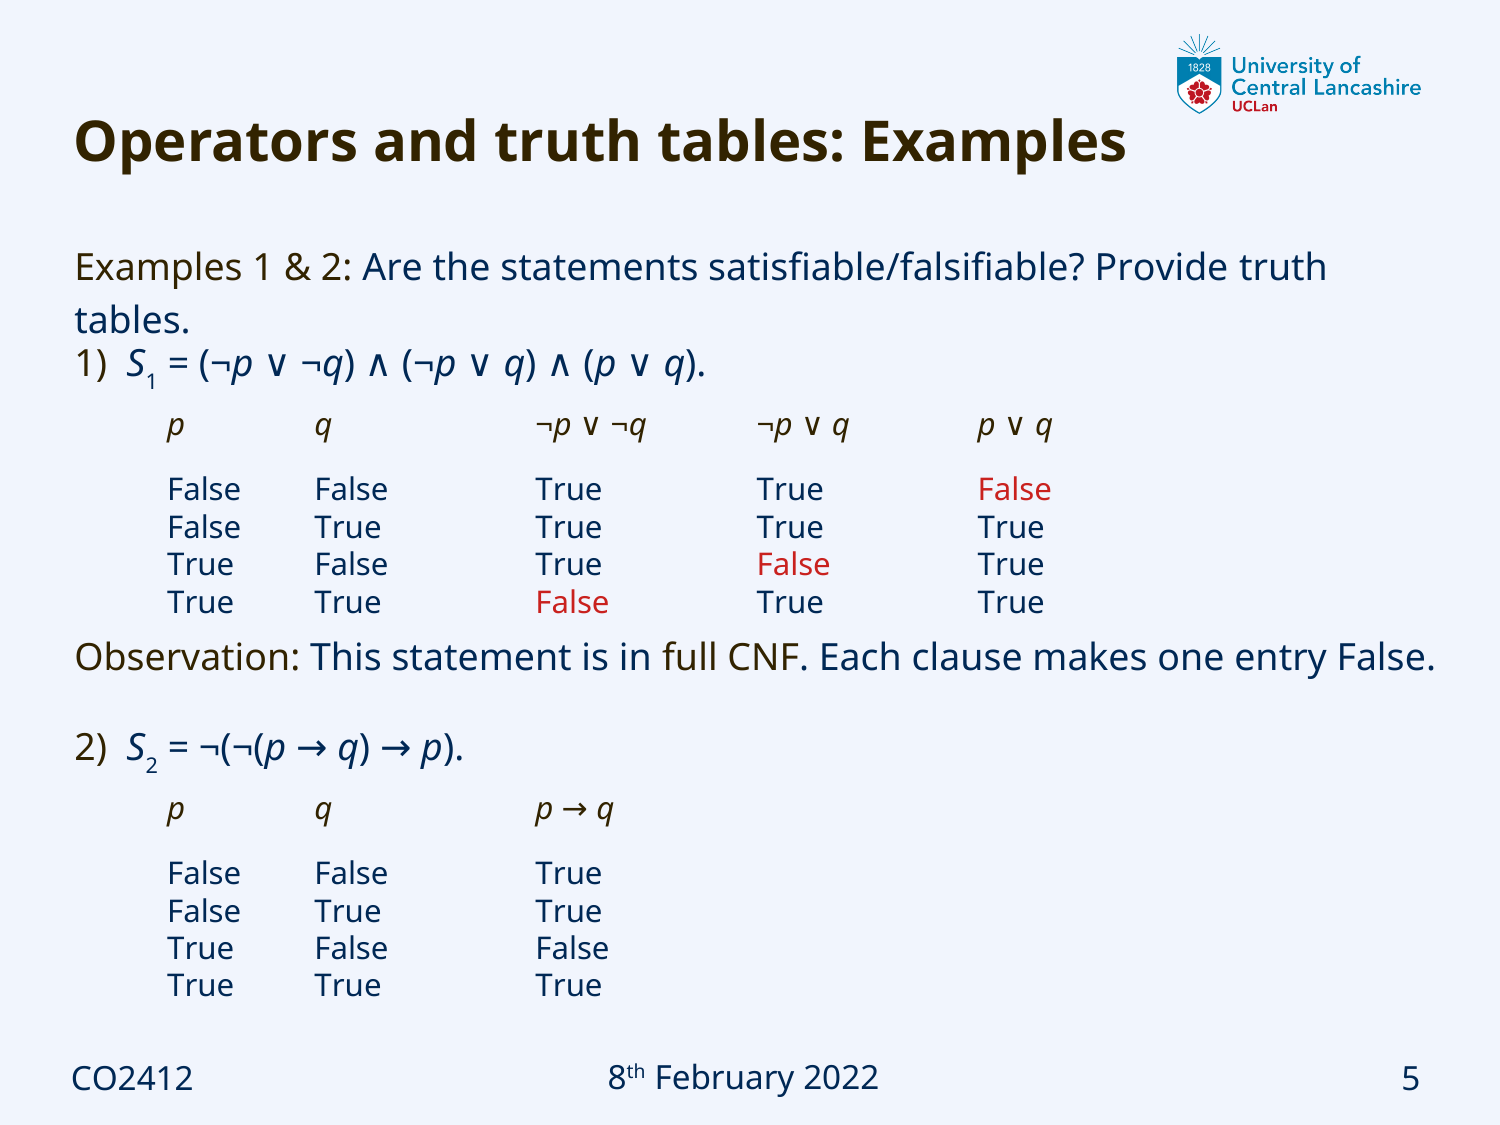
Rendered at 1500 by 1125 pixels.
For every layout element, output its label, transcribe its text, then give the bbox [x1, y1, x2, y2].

text_box p q ¬p ∨ ¬q ¬p ∨ q p ∨ q False False True True False False True True True True True False True False True True True False True True [152, 397, 1393, 618]
text_box 1) S1 = (¬p ∨ ¬q) ∧ (¬p ∨ q) ∧ (p ∨ q). [59, 322, 1465, 401]
title Operators and truth tables: Examples [58, 93, 1475, 186]
text_box p q p → q False False True False True True True False False True True True [152, 781, 1393, 1011]
text_box 2) S2 = ¬(¬(p → q) → p). [59, 706, 1465, 785]
text_box Observation: This statement is in full CNF. Each clause makes one entry False. [59, 618, 1454, 694]
text_box Examples 1 & 2: Are the statements satisfiable/falsifiable? Provide truth tables. [59, 228, 1454, 304]
picture [1177, 34, 1421, 93]
